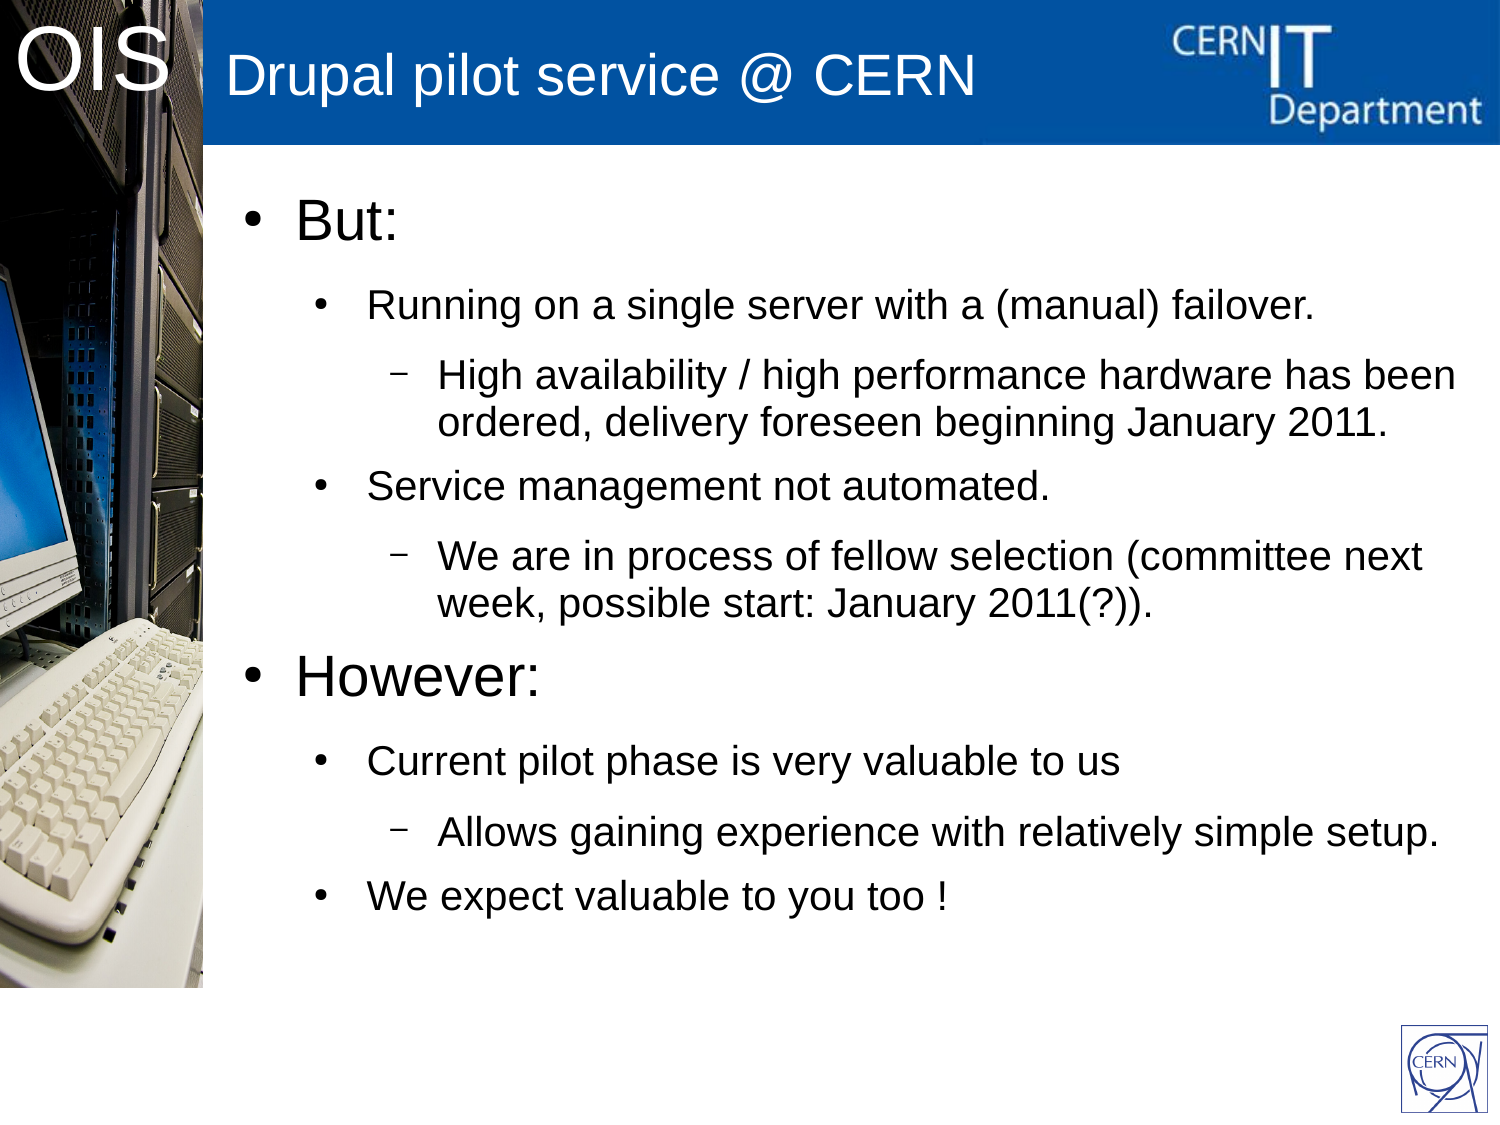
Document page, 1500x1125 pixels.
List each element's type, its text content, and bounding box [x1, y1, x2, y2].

picture [1401, 1025, 1488, 1113]
picture [0, 0, 1500, 988]
list But: Running on a single server with a (manual) failover. High availability / high performance hardware has been ordered, delivery foreseen beginning January 2011. Service management not automated. We are in process of fellow selection (committee next week, possible start: January 2011(?)). However: Current pilot phase is very valuable to us Allows gaining experience with relatively simple setup. We expect valuable to you too ! [225, 187, 1463, 998]
title Drupal pilot service @ CERN [225, 7, 1238, 143]
